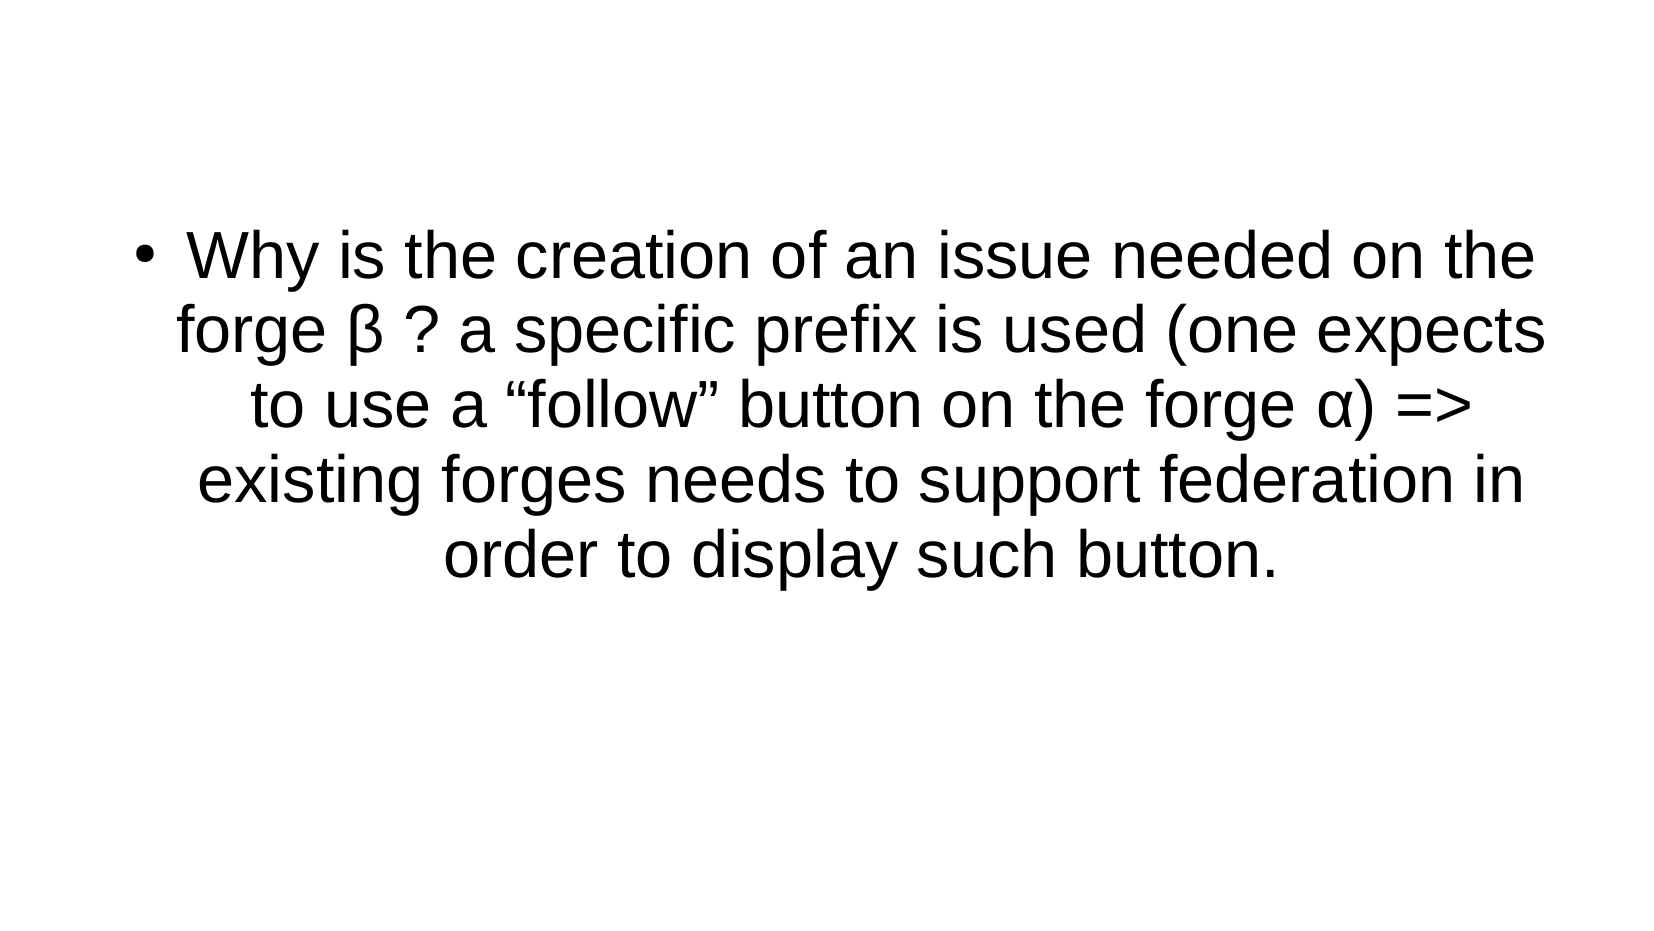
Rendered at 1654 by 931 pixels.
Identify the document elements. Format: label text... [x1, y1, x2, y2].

list Why is the creation of an issue needed on the forge β ? a specific prefix is used (one expects to use a “follow” button on the forge α) => existing forges needs to support federation in order to display such button. [82, 217, 1571, 757]
